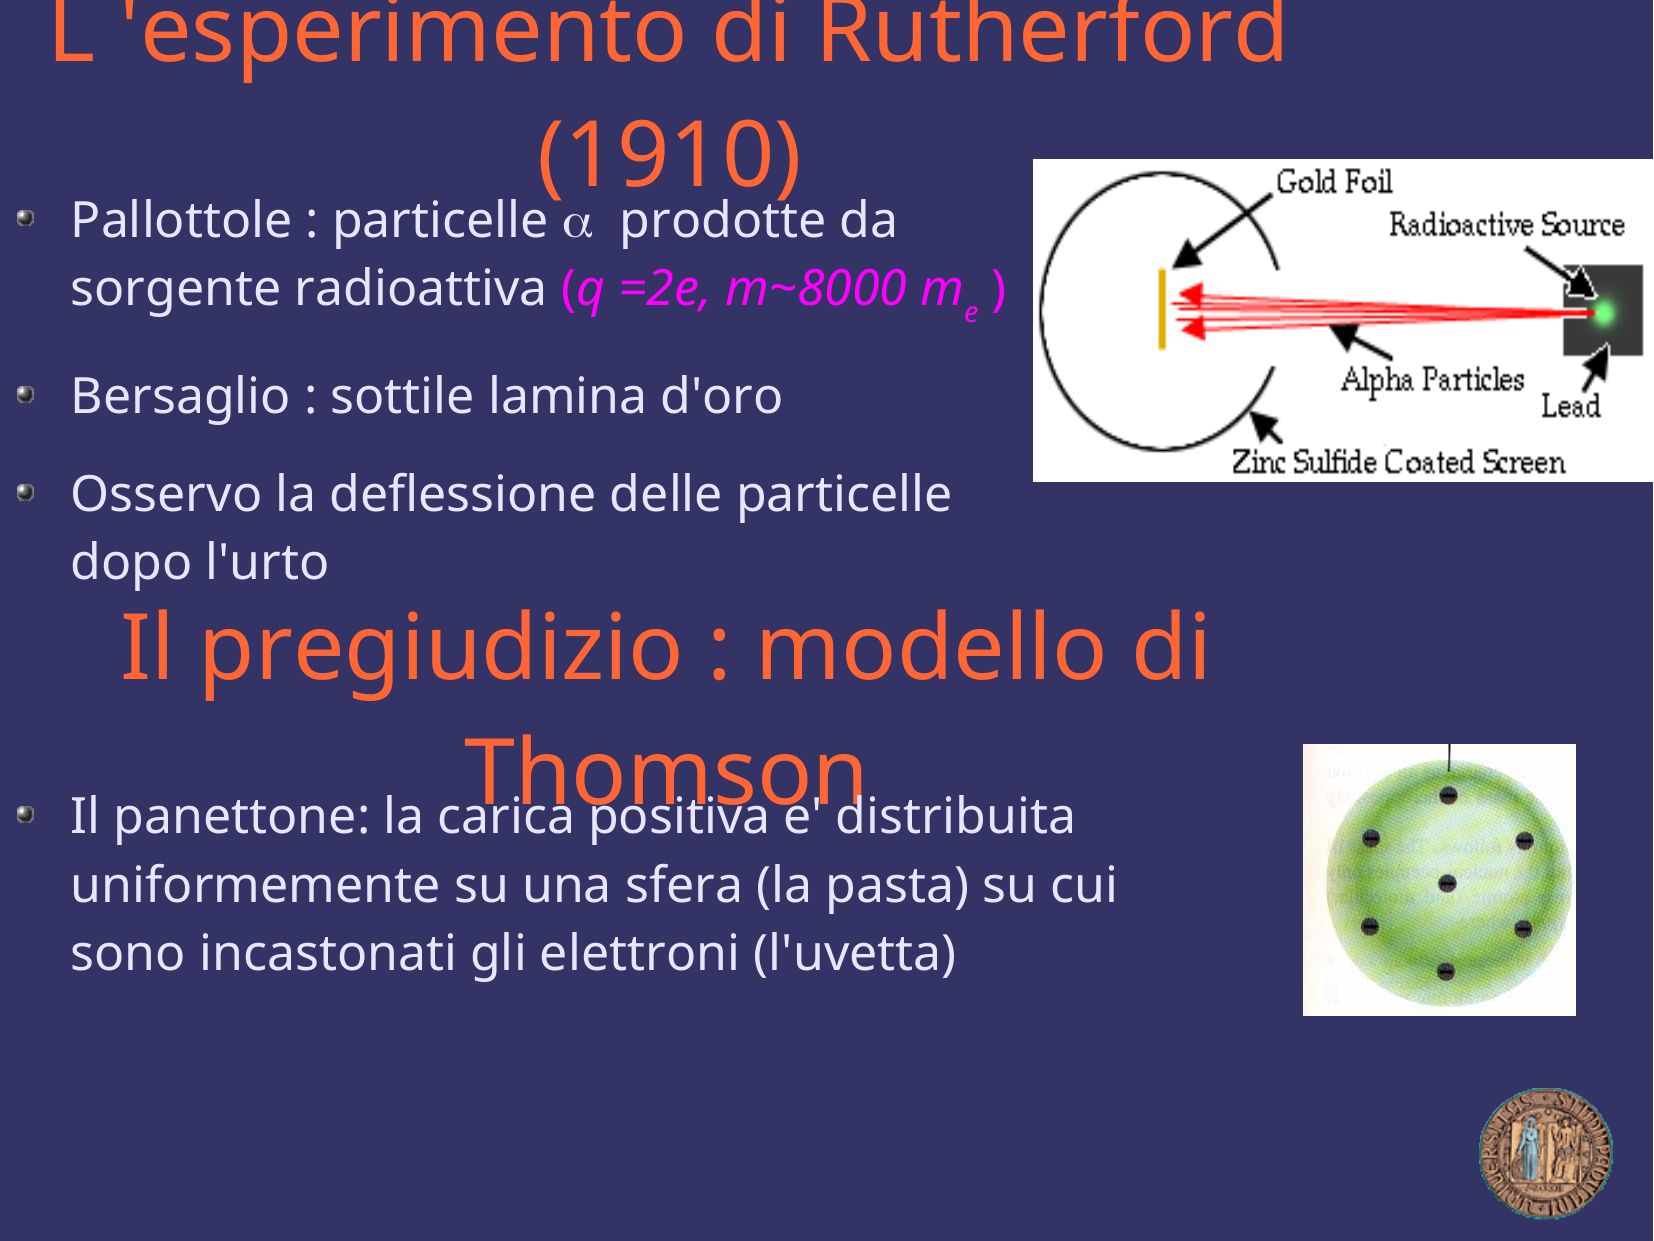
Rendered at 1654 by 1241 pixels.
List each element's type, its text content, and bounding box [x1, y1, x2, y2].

title Il pregiudizio : modello di Thomson [13, 637, 1321, 776]
picture [1479, 1087, 1613, 1221]
picture [1303, 744, 1576, 1016]
list Il panettone: la carica positiva e' distribuita uniformemente su una sfera (la pasta) su cui sono incastonati gli elettroni (l'uvetta) [0, 780, 1193, 1198]
list Pallottole : particelle a prodotte da sorgente radioattiva (q =2e, m~8000 me ) Bersaglio : sottile lamina d'oro Osservo la deflessione delle particelle dopo l'urto [0, 183, 1051, 626]
title L 'esperimento di Rutherford (1910) [35, 19, 1305, 159]
picture [1033, 159, 1653, 482]
